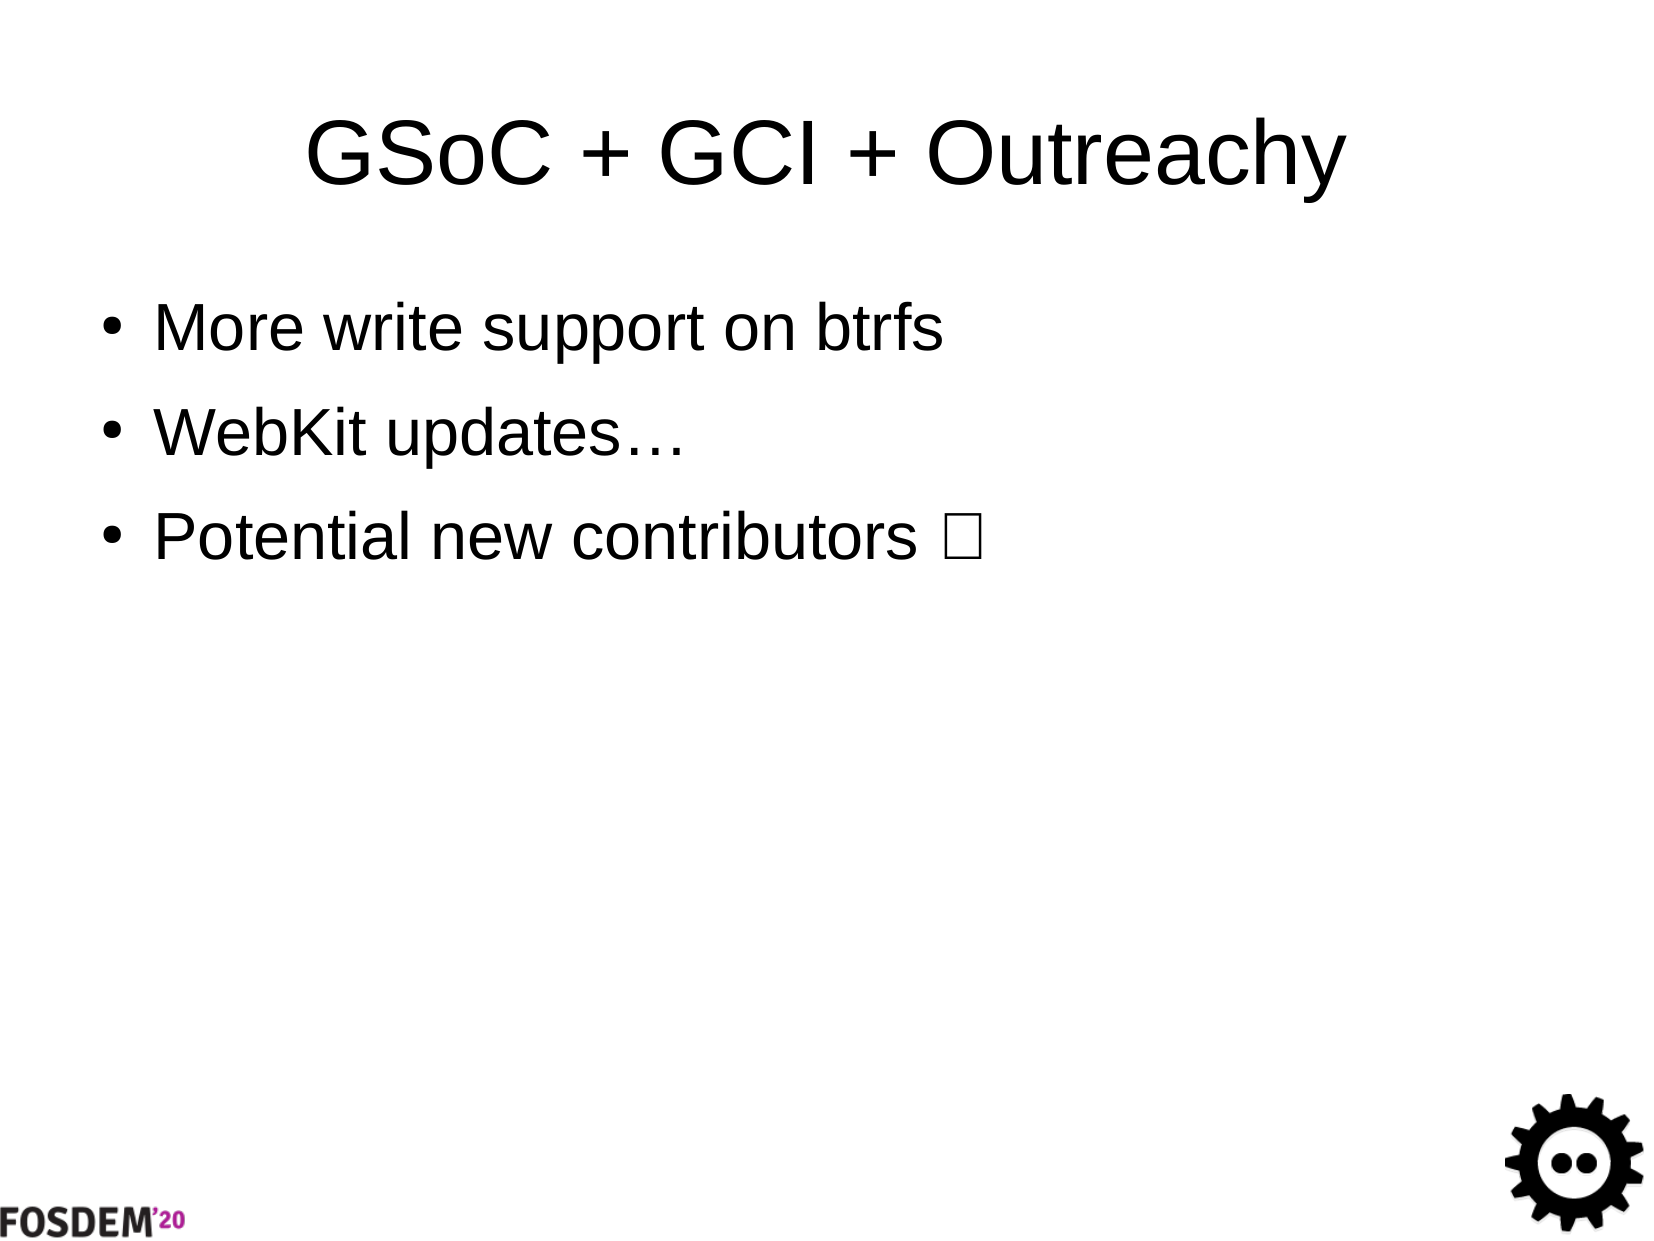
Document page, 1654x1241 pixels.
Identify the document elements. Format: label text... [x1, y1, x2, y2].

picture [0, 1202, 188, 1241]
list More write support on btrfs WebKit updates… Potential new contributors 🛴 [82, 290, 1571, 1010]
title GSoC + GCI + Outreachy [82, 49, 1571, 257]
picture [1505, 1094, 1648, 1235]
